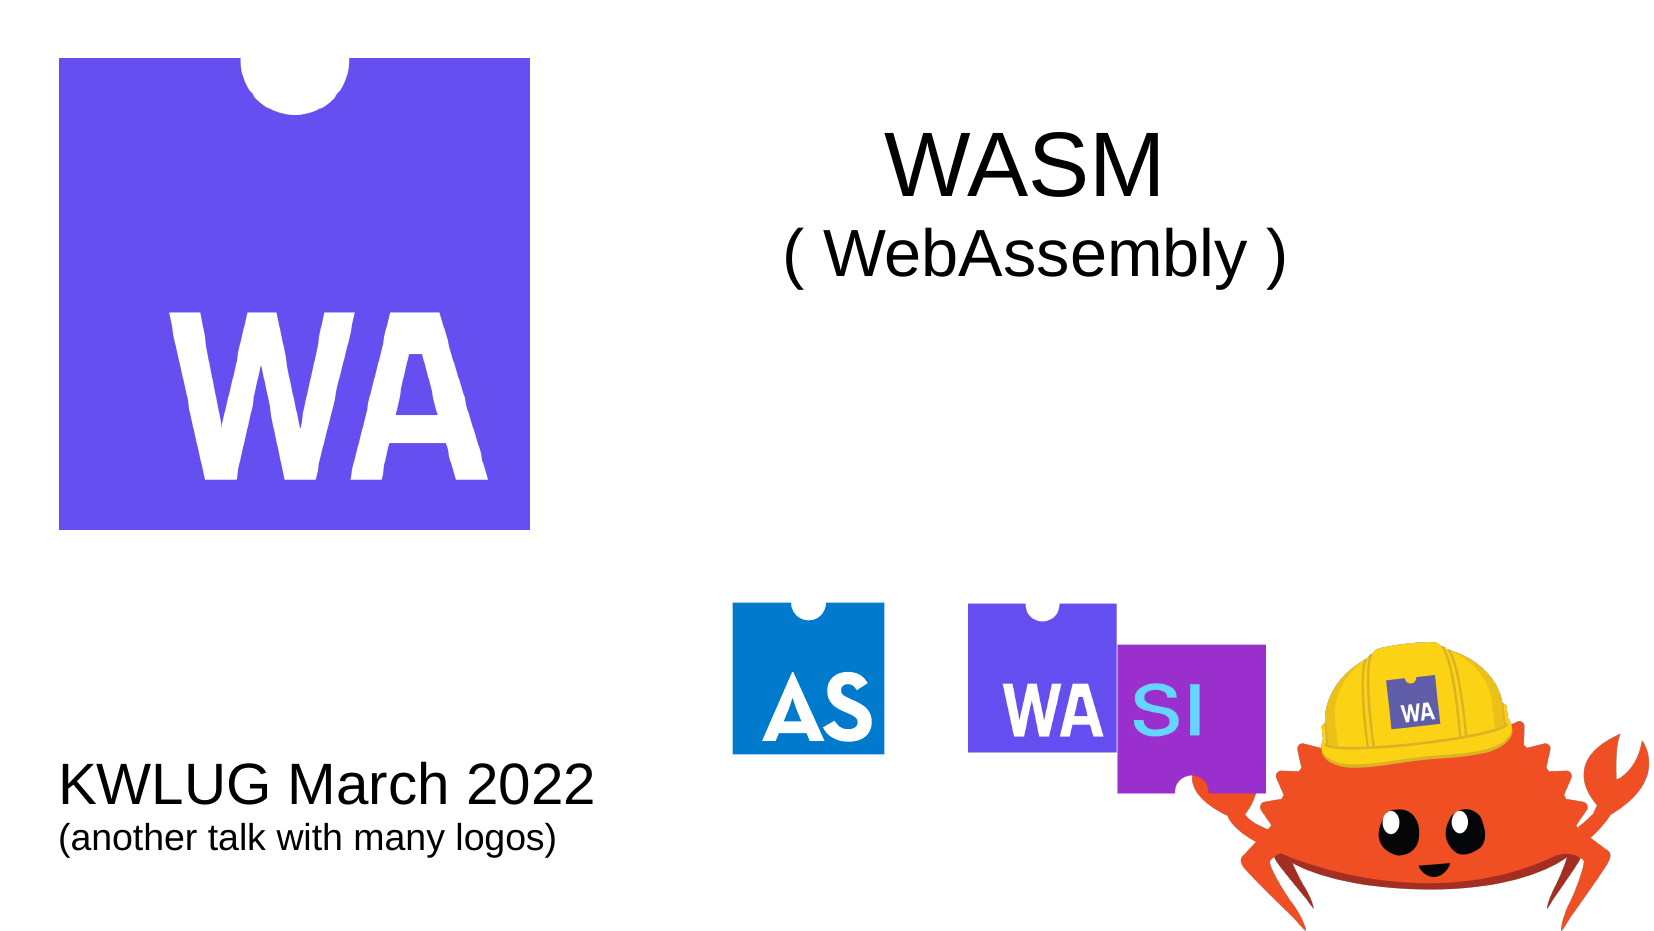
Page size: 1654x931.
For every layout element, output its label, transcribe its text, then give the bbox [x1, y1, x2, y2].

text_box KWLUG March 2022 (another talk with many logos) [58, 724, 767, 886]
picture [968, 529, 1649, 931]
text_box WASM ( WebAssembly ) [767, 106, 1394, 374]
picture [59, 58, 530, 530]
picture [732, 602, 885, 755]
